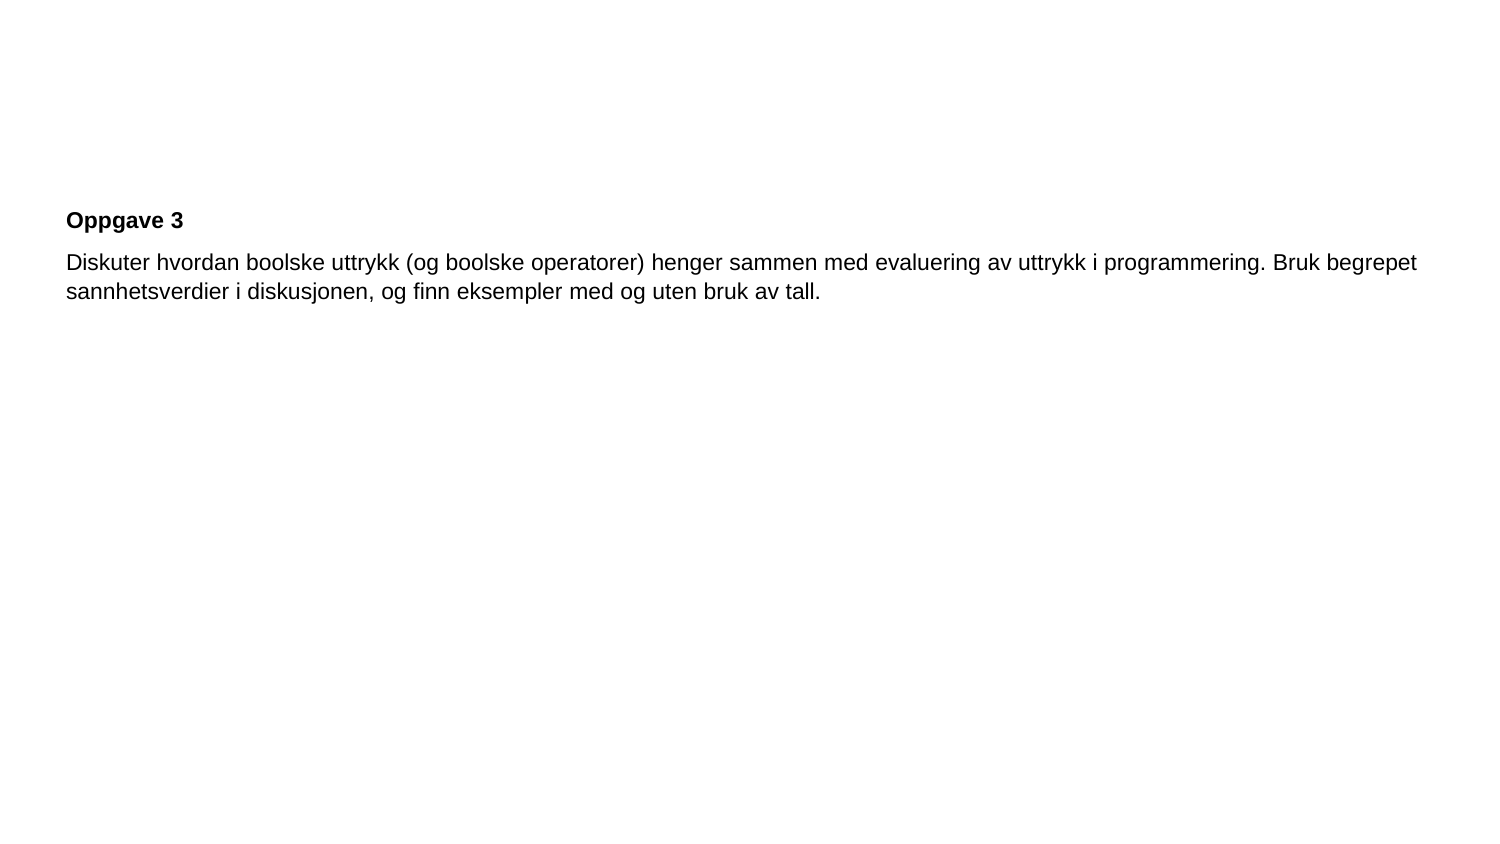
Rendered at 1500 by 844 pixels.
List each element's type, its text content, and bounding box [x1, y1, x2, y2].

list Oppgave 3 Diskuter hvordan boolske uttrykk (og boolske operatorer) henger sammen med evaluering av uttrykk i programmering. Bruk begrepet sannhetsverdier i diskusjonen, og finn eksempler med og uten bruk av tall. [51, 189, 1449, 750]
